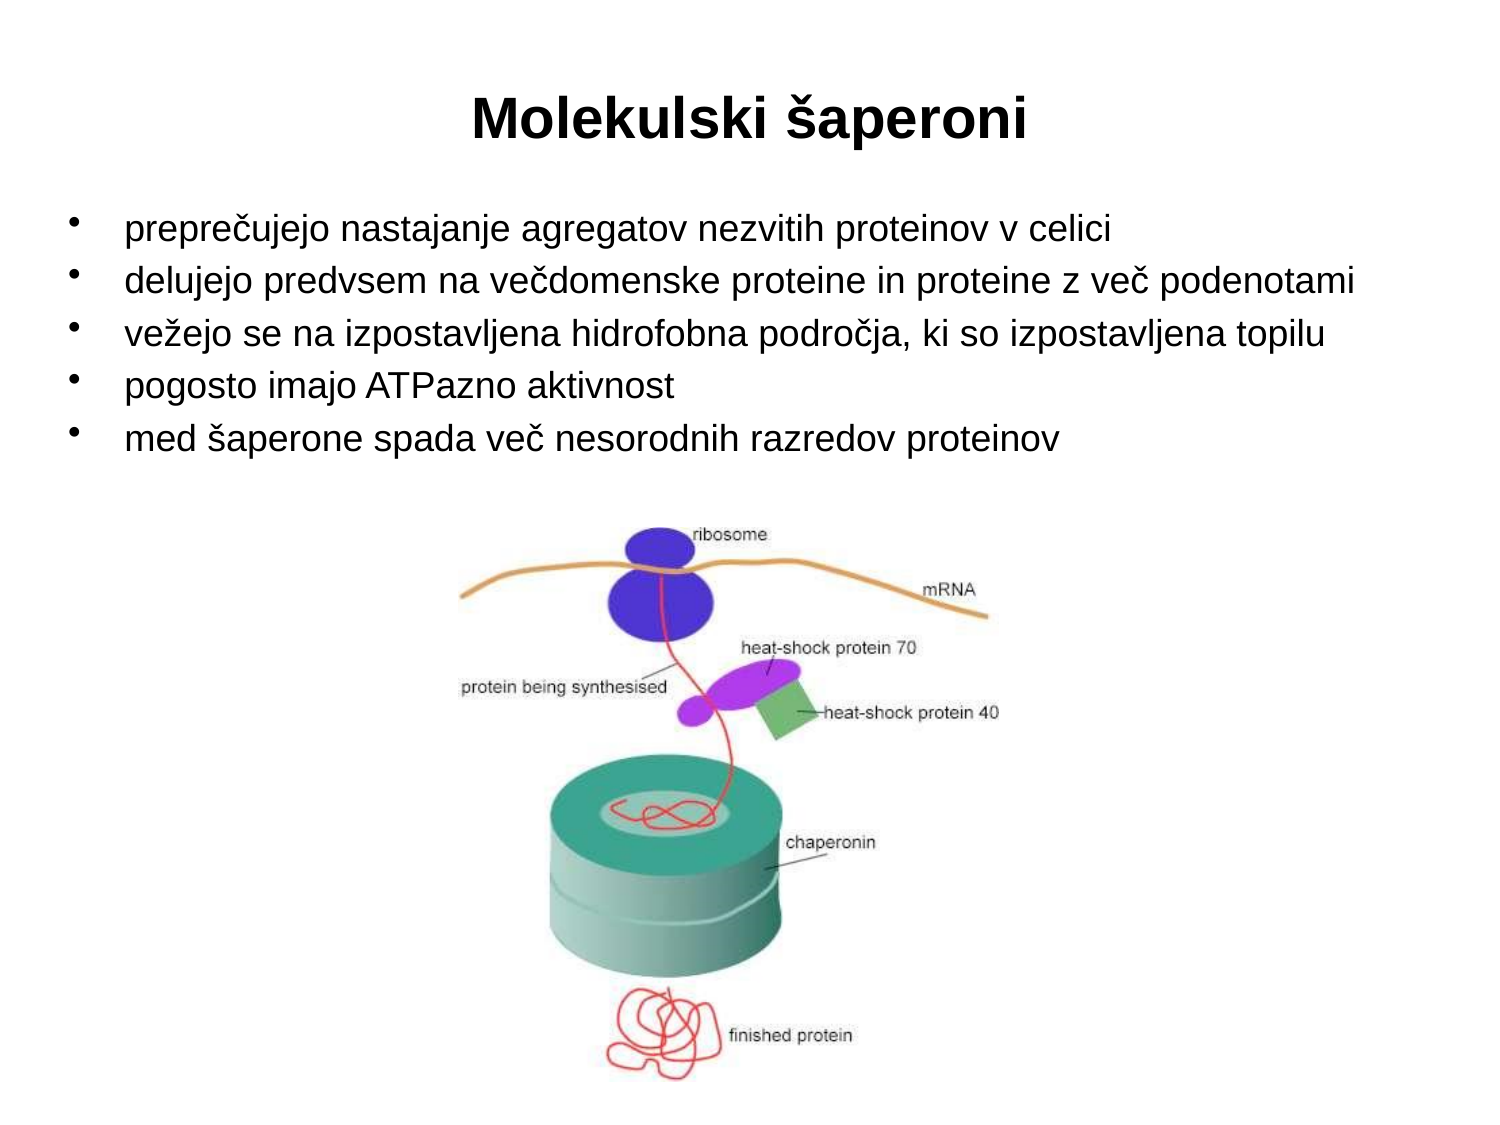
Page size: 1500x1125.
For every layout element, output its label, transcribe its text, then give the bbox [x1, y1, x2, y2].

picture [458, 527, 999, 1082]
title Molekulski šaperoni [75, 45, 1425, 185]
list preprečujejo nastajanje agregatov nezvitih proteinov v celici delujejo predvsem na večdomenske proteine in proteine z več podenotami vežejo se na izpostavljena hidrofobna področja, ki so izpostavljena topilu pogosto imajo ATPazno aktivnost med šaperone spada več nesorodnih razredov proteinov [53, 196, 1404, 480]
